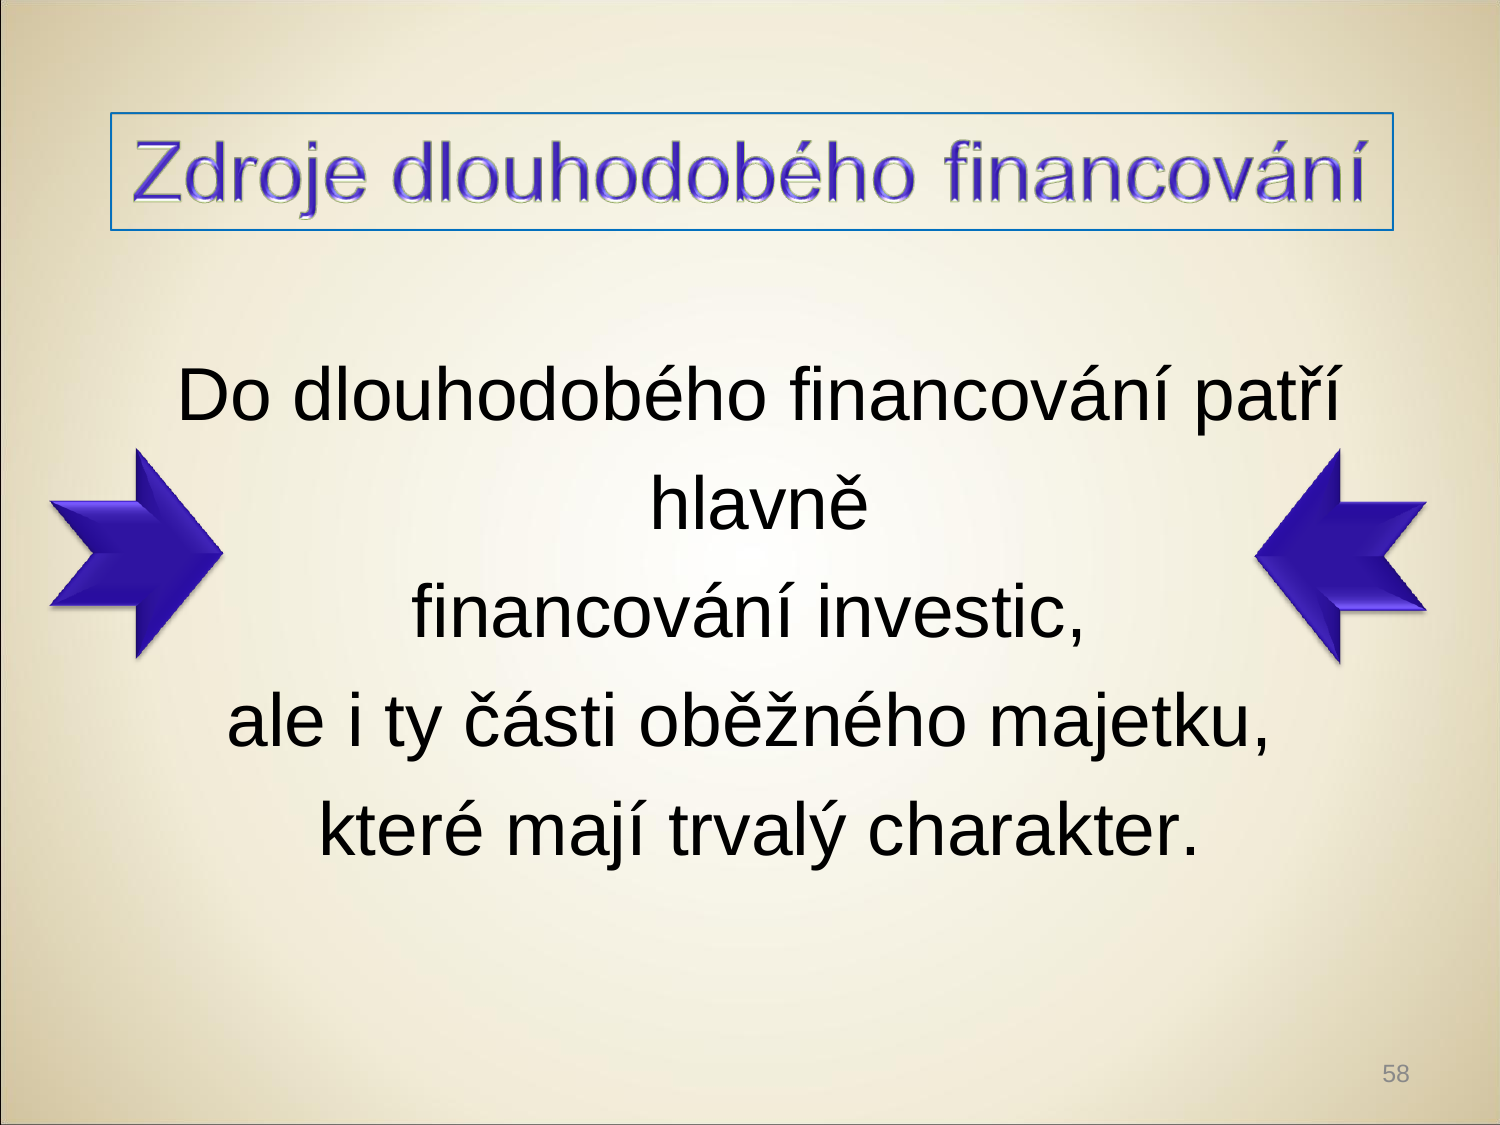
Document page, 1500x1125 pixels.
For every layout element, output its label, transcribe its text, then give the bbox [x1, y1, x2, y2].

text_box <číslo> [1074, 1042, 1426, 1103]
picture [0, 0, 1500, 1125]
list Do dlouhodobého financování patří hlavně financování investic, ale i ty části oběžného majetku, které mají trvalý charakter. [100, 338, 1420, 977]
